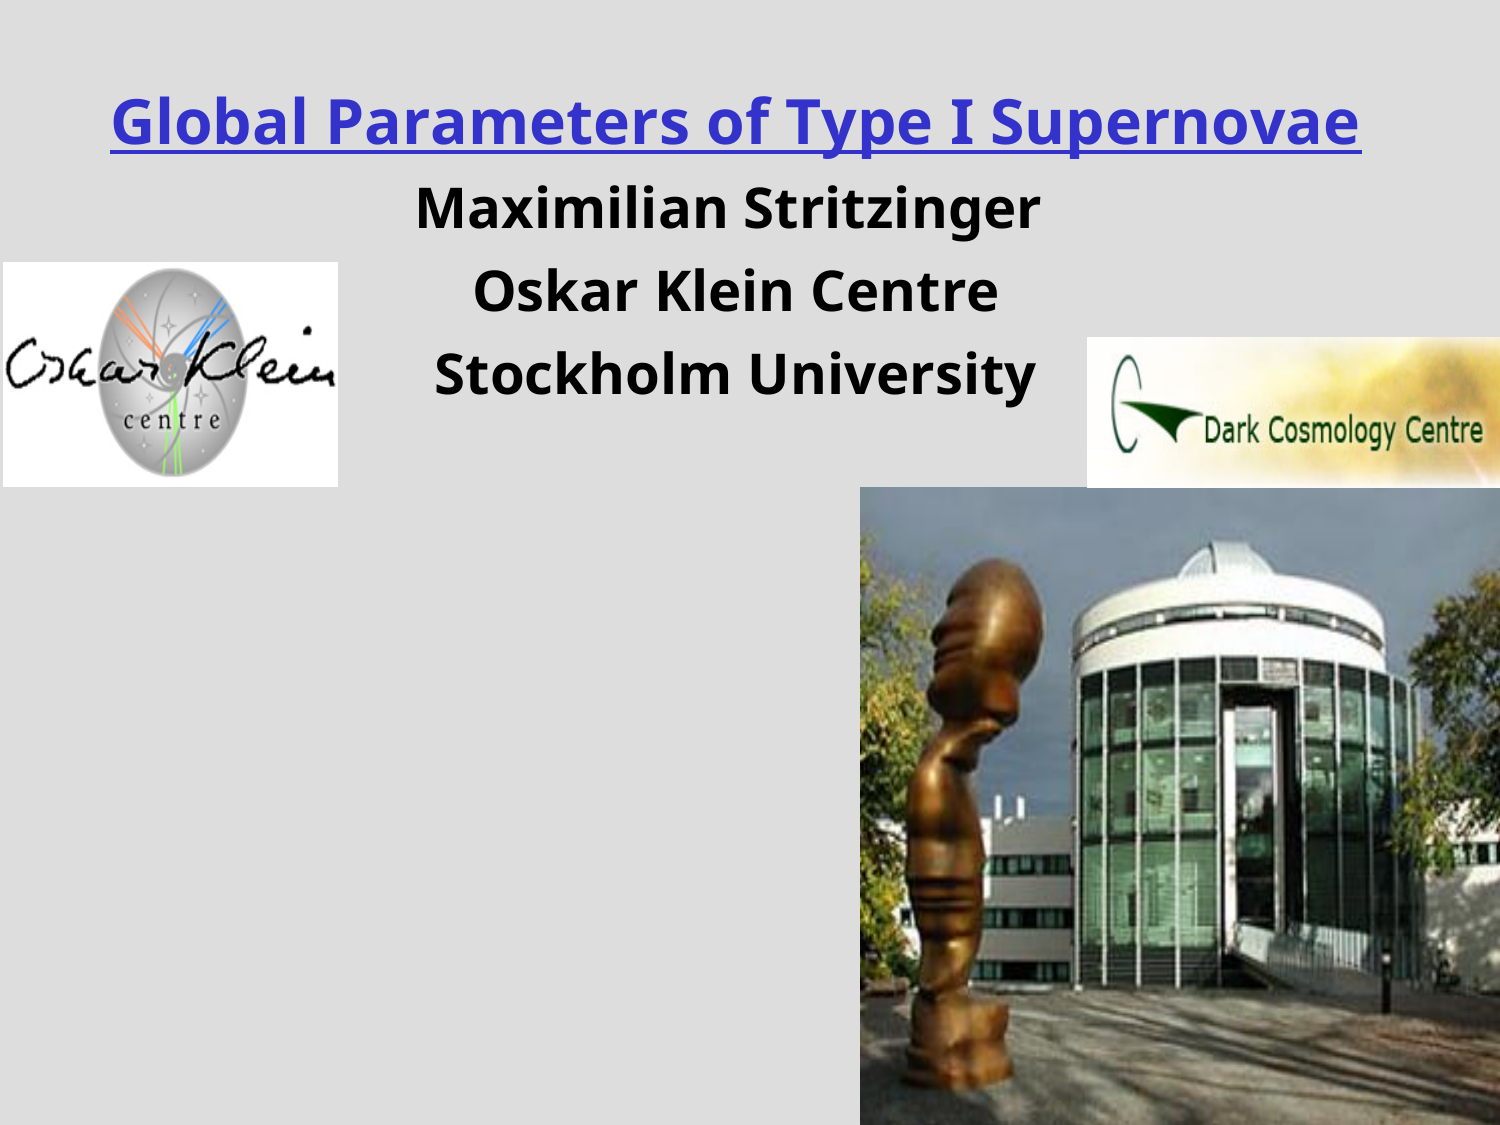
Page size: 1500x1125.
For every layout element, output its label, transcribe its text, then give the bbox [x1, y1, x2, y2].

text_box Global Parameters of Type I Supernovae Maximilian Stritzinger Oskar Klein Centre Stockholm University [75, 75, 1391, 487]
picture [0, 262, 1500, 1125]
